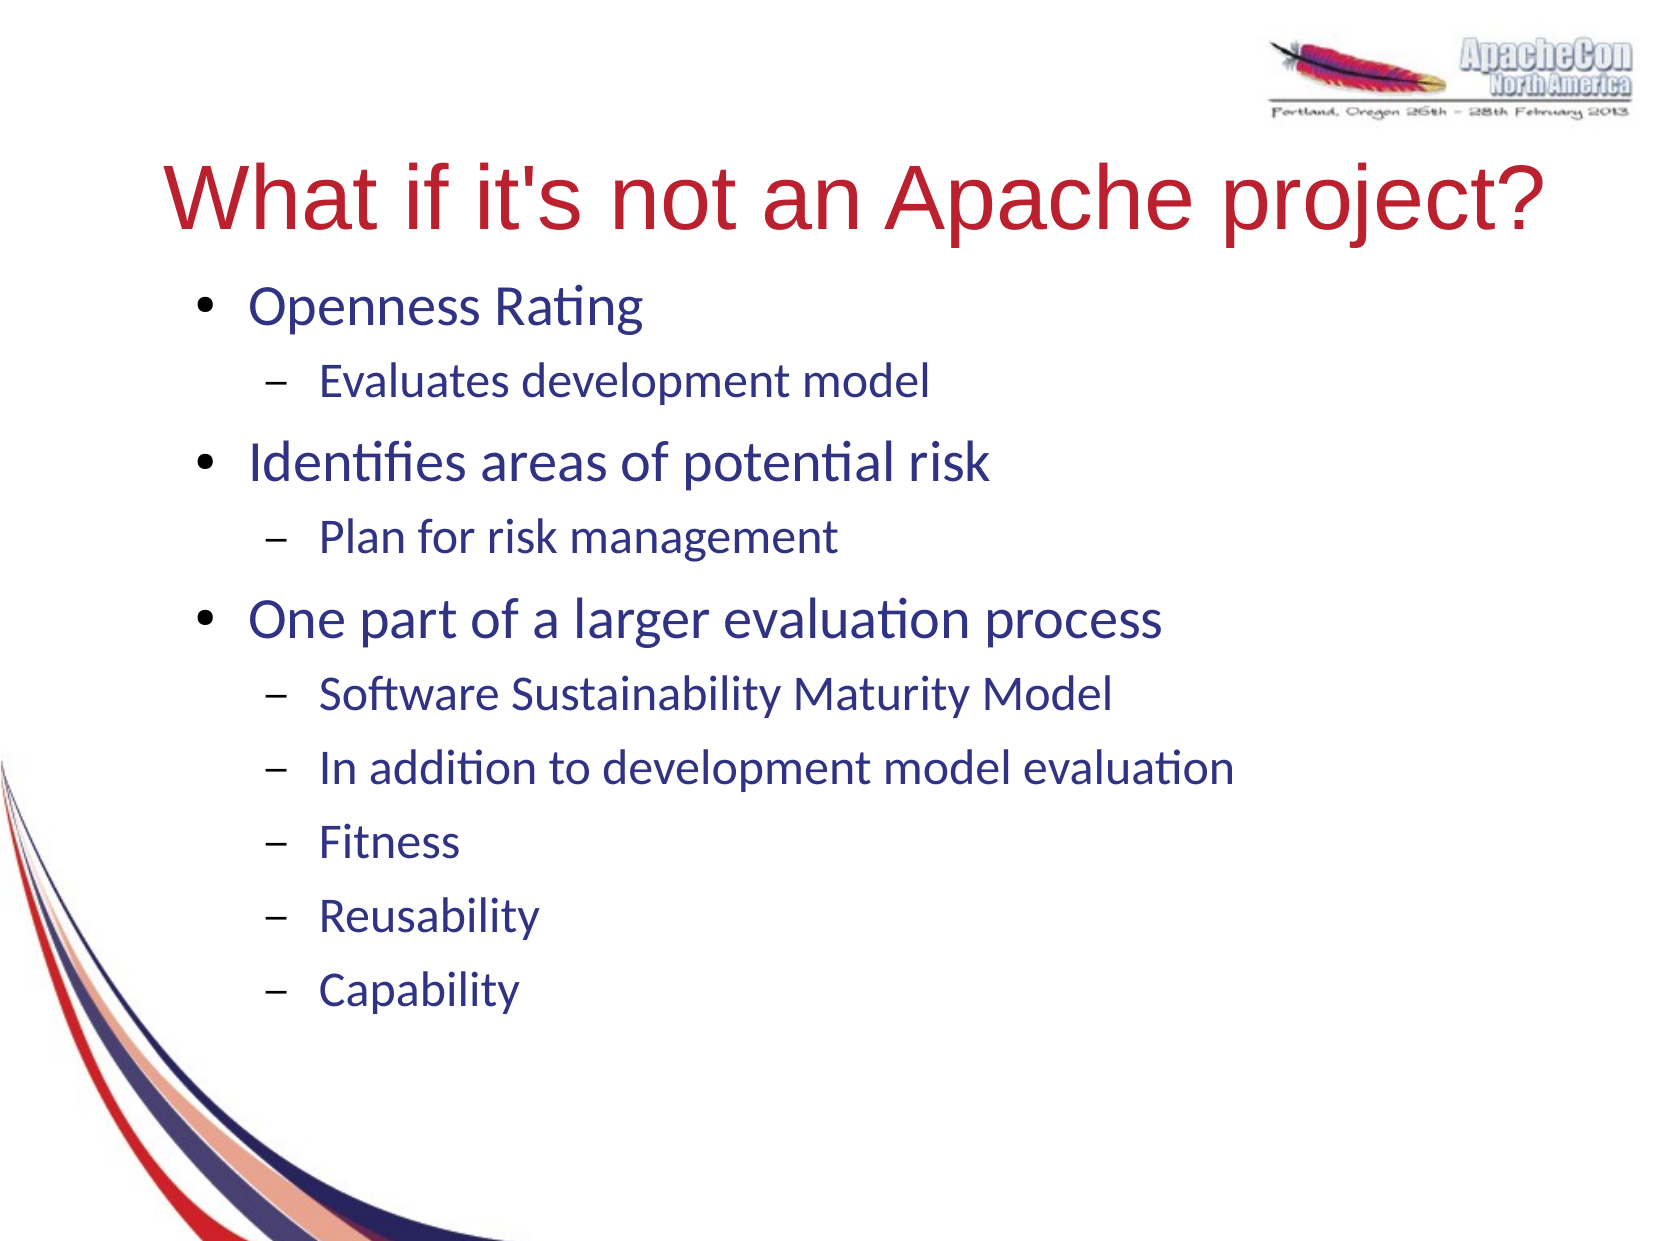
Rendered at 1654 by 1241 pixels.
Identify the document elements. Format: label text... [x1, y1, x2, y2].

picture [0, 0, 1654, 1241]
list Openness Rating Evaluates development model Identifies areas of potential risk Plan for risk management One part of a larger evaluation process Software Sustainability Maturity Model In addition to development model evaluation Fitness Reusability Capability [177, 283, 1536, 1109]
title What if it's not an Apache project? [118, 141, 1595, 254]
